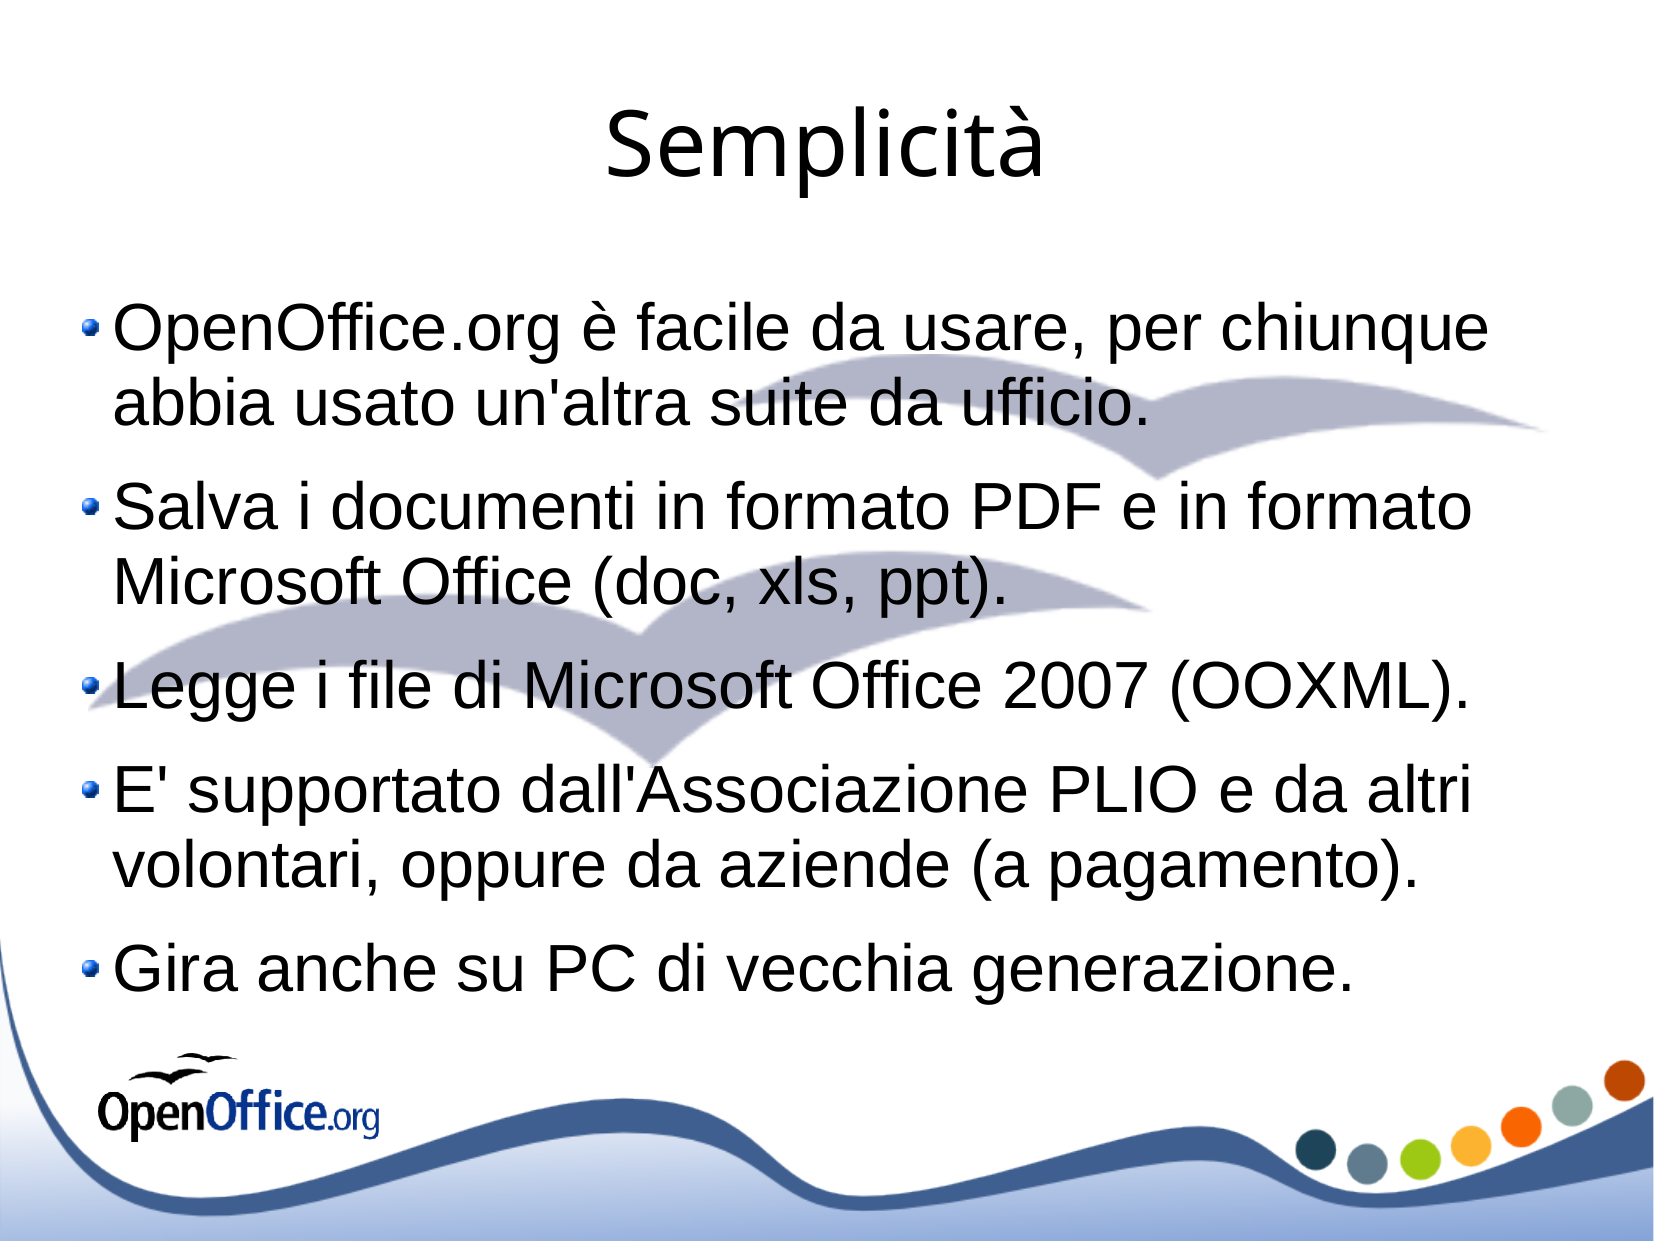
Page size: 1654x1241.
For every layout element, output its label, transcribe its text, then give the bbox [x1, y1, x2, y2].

list OpenOffice.org è facile da usare, per chiunque abbia usato un'altra suite da ufficio. Salva i documenti in formato PDF e in formato Microsoft Office (doc, xls, ppt). Legge i file di Microsoft Office 2007 (OOXML). E' supportato dall'Associazione PLIO e da altri volontari, oppure da aziende (a pagamento). Gira anche su PC di vecchia generazione. [82, 290, 1571, 1109]
title Semplicità [82, 37, 1571, 245]
picture [0, 938, 1654, 1241]
